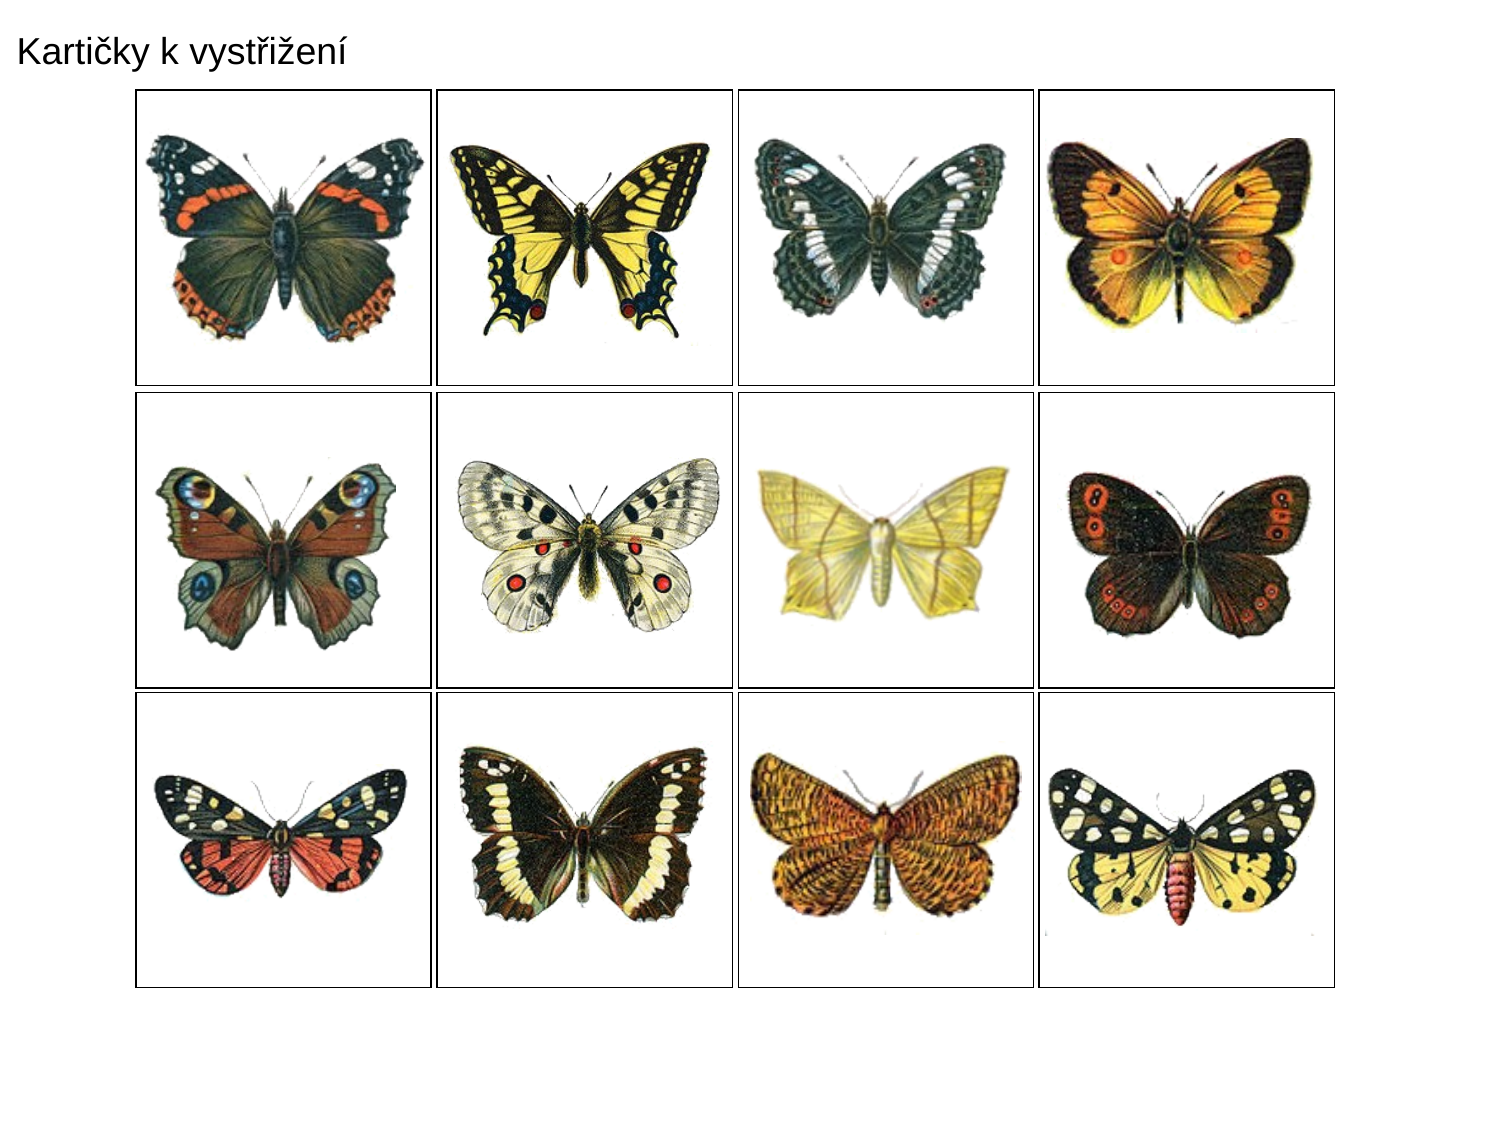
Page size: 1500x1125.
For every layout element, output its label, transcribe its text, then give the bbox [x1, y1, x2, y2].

picture [454, 741, 715, 929]
text_box [1039, 90, 1335, 386]
picture [147, 457, 396, 656]
text_box [738, 90, 1034, 386]
text_box [738, 692, 1034, 988]
text_box Kartičky k vystřižení [1, 18, 363, 80]
picture [1045, 138, 1317, 333]
picture [147, 764, 420, 909]
picture [135, 127, 431, 355]
picture [454, 457, 727, 636]
picture [738, 445, 1022, 643]
picture [750, 741, 1022, 935]
text_box [135, 692, 432, 988]
text_box [1039, 392, 1335, 688]
text_box [738, 392, 1034, 688]
text_box [437, 90, 733, 386]
picture [738, 127, 1022, 332]
text_box [437, 392, 733, 688]
text_box [135, 392, 432, 688]
picture [442, 129, 715, 346]
picture [1057, 457, 1324, 647]
text_box [1039, 692, 1335, 988]
text_box [135, 90, 432, 386]
text_box [437, 692, 733, 988]
picture [1045, 753, 1318, 936]
